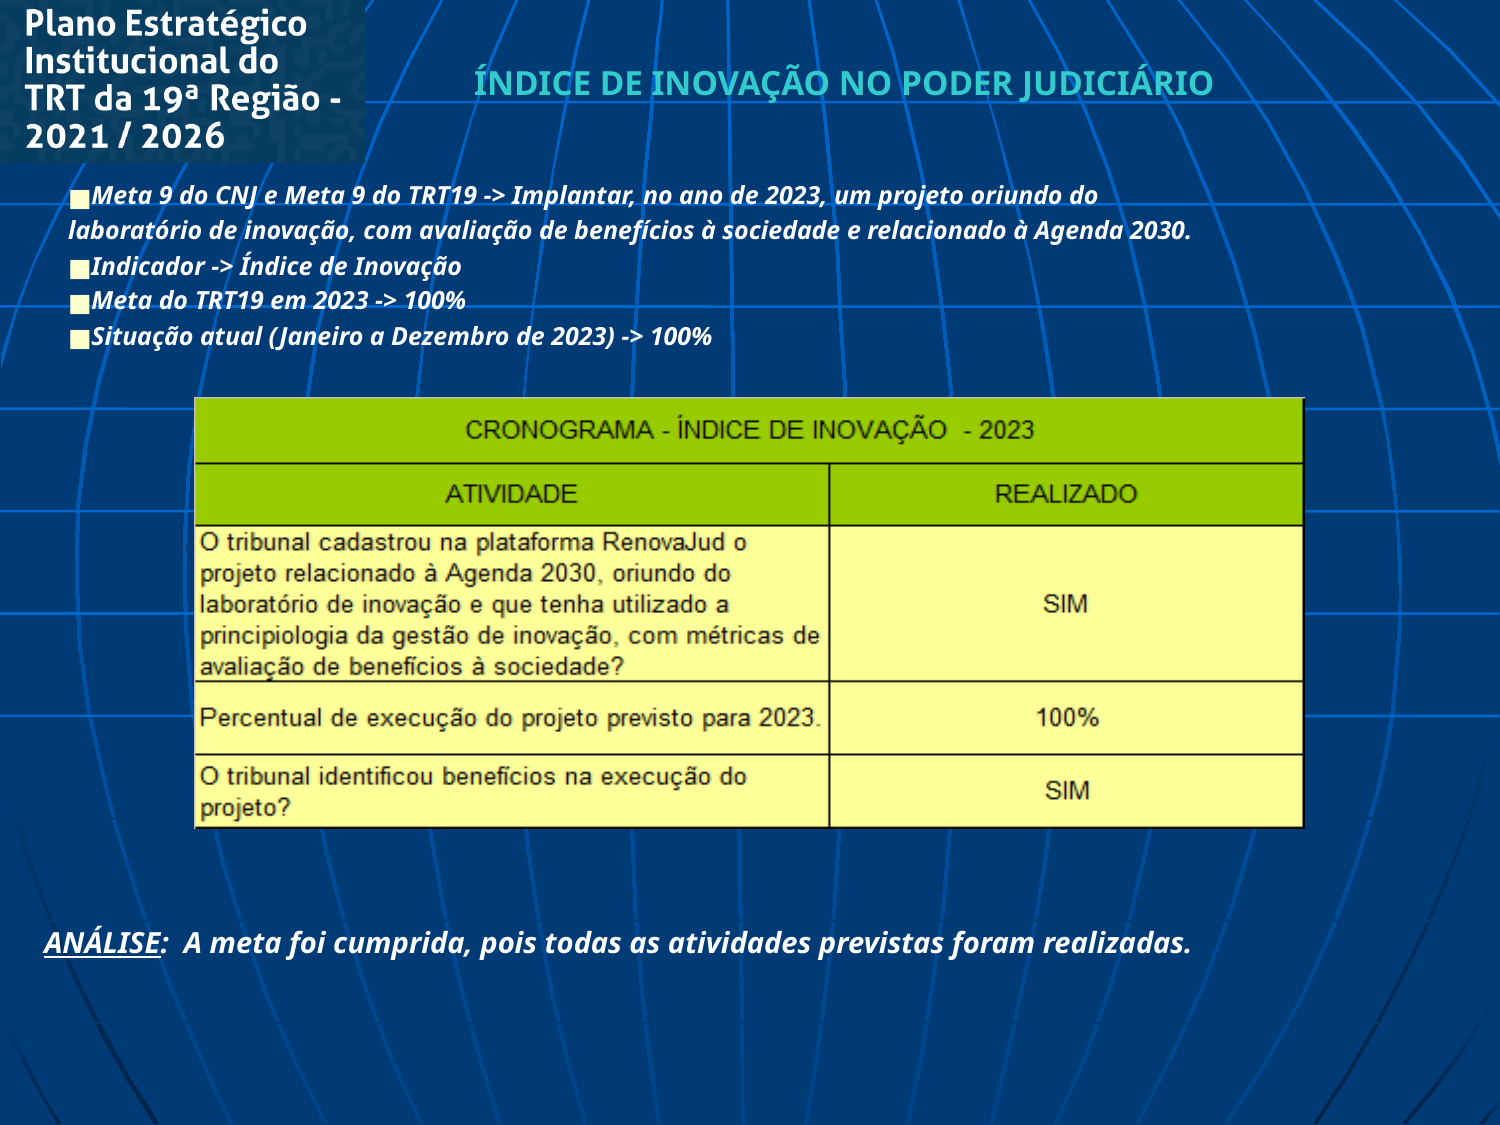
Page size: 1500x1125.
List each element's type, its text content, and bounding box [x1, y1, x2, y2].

picture [194, 397, 1305, 829]
text_box ANÁLISE: A meta foi cumprida, pois todas as atividades previstas foram realizadas. [29, 916, 1436, 1094]
picture [0, 0, 365, 163]
text_box ÍNDICE DE INOVAÇÃO NO PODER JUDICIÁRIO [365, 54, 1448, 110]
text_box Meta 9 do CNJ e Meta 9 do TRT19 -> Implantar, no ano de 2023, um projeto oriundo do laboratório de inovação, com avaliação de benefícios à sociedade e relacionado à Agenda 2030. Indicador -> Índice de Inovação Meta do TRT19 em 2023 -> 100% Situação atual (Janeiro a Dezembro de 2023) -> 100% [53, 172, 1459, 374]
